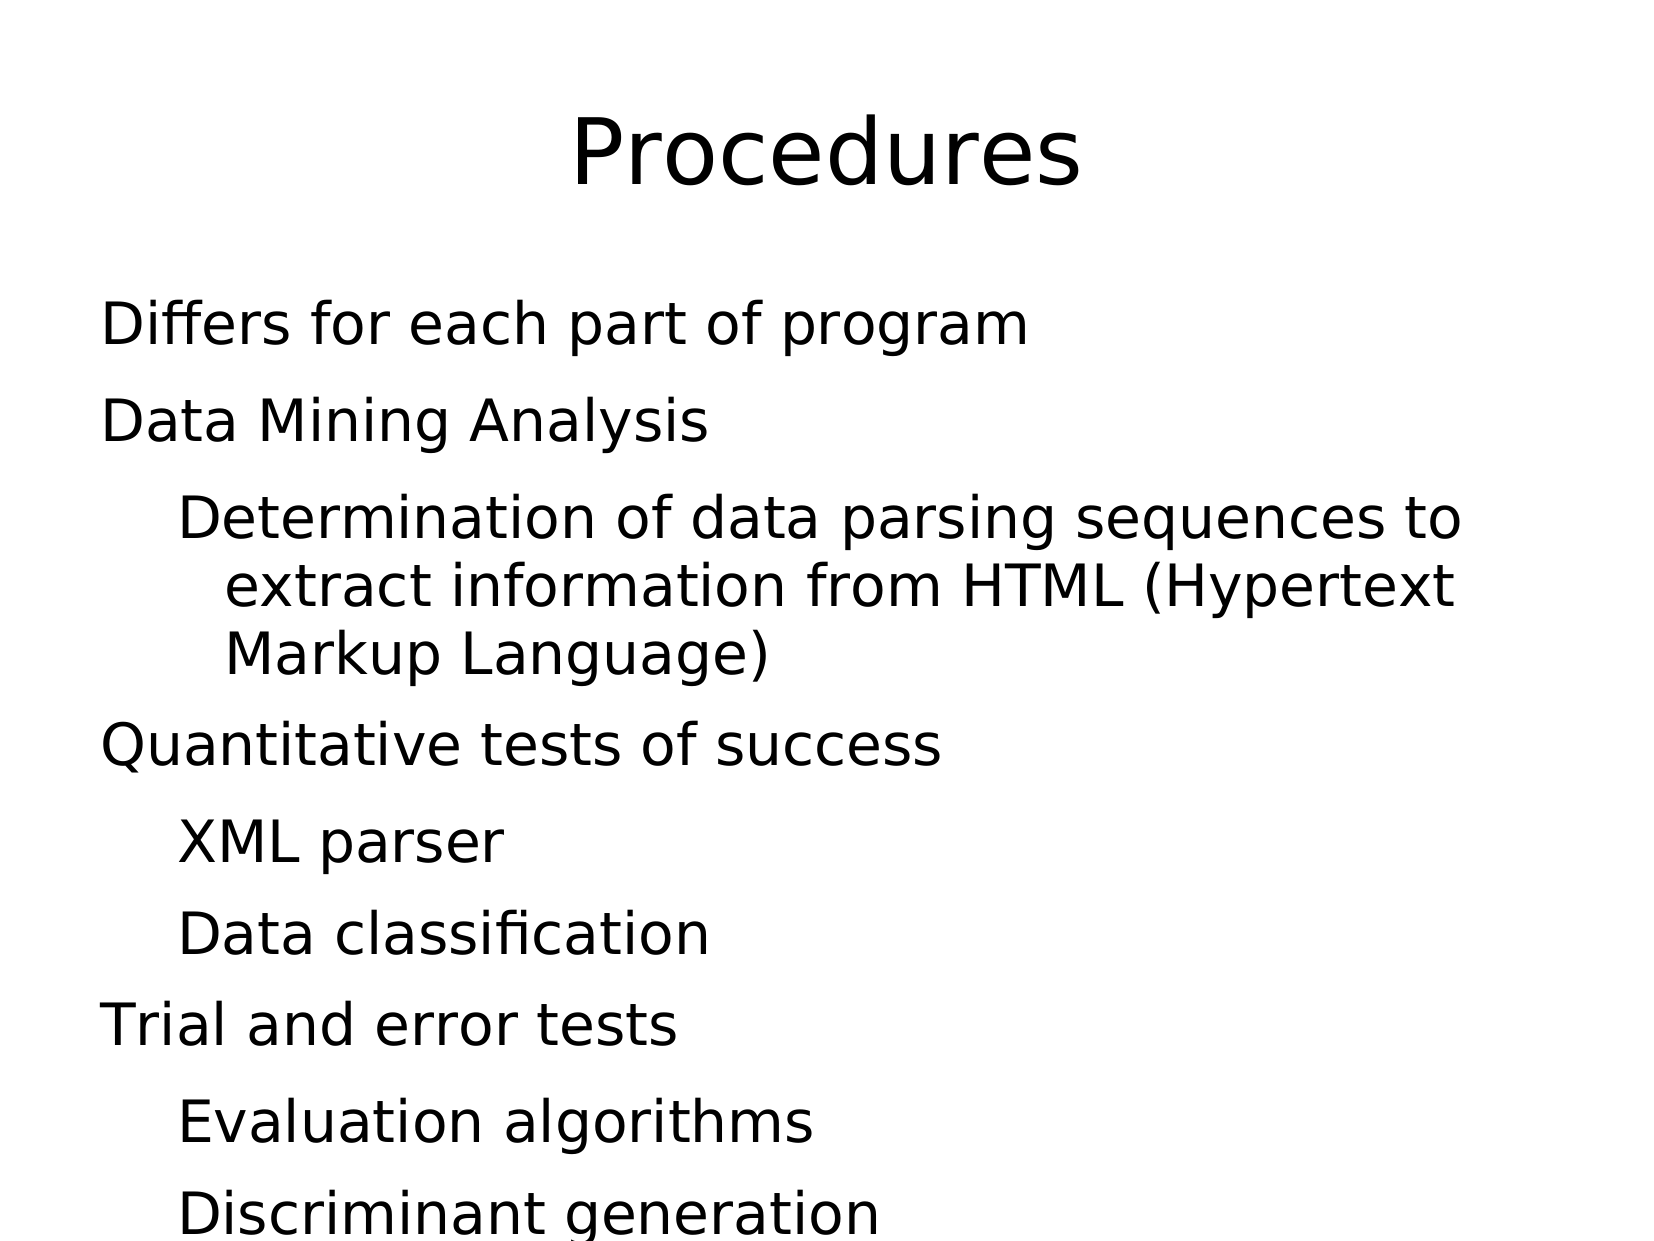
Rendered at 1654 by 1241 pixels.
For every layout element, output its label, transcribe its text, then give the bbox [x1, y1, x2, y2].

title Procedures [82, 49, 1571, 257]
list Differs for each part of program Data Mining Analysis Determination of data parsing sequences to extract information from HTML (Hypertext Markup Language) Quantitative tests of success XML parser Data classification Trial and error tests Evaluation algorithms Discriminant generation [82, 290, 1571, 1241]
